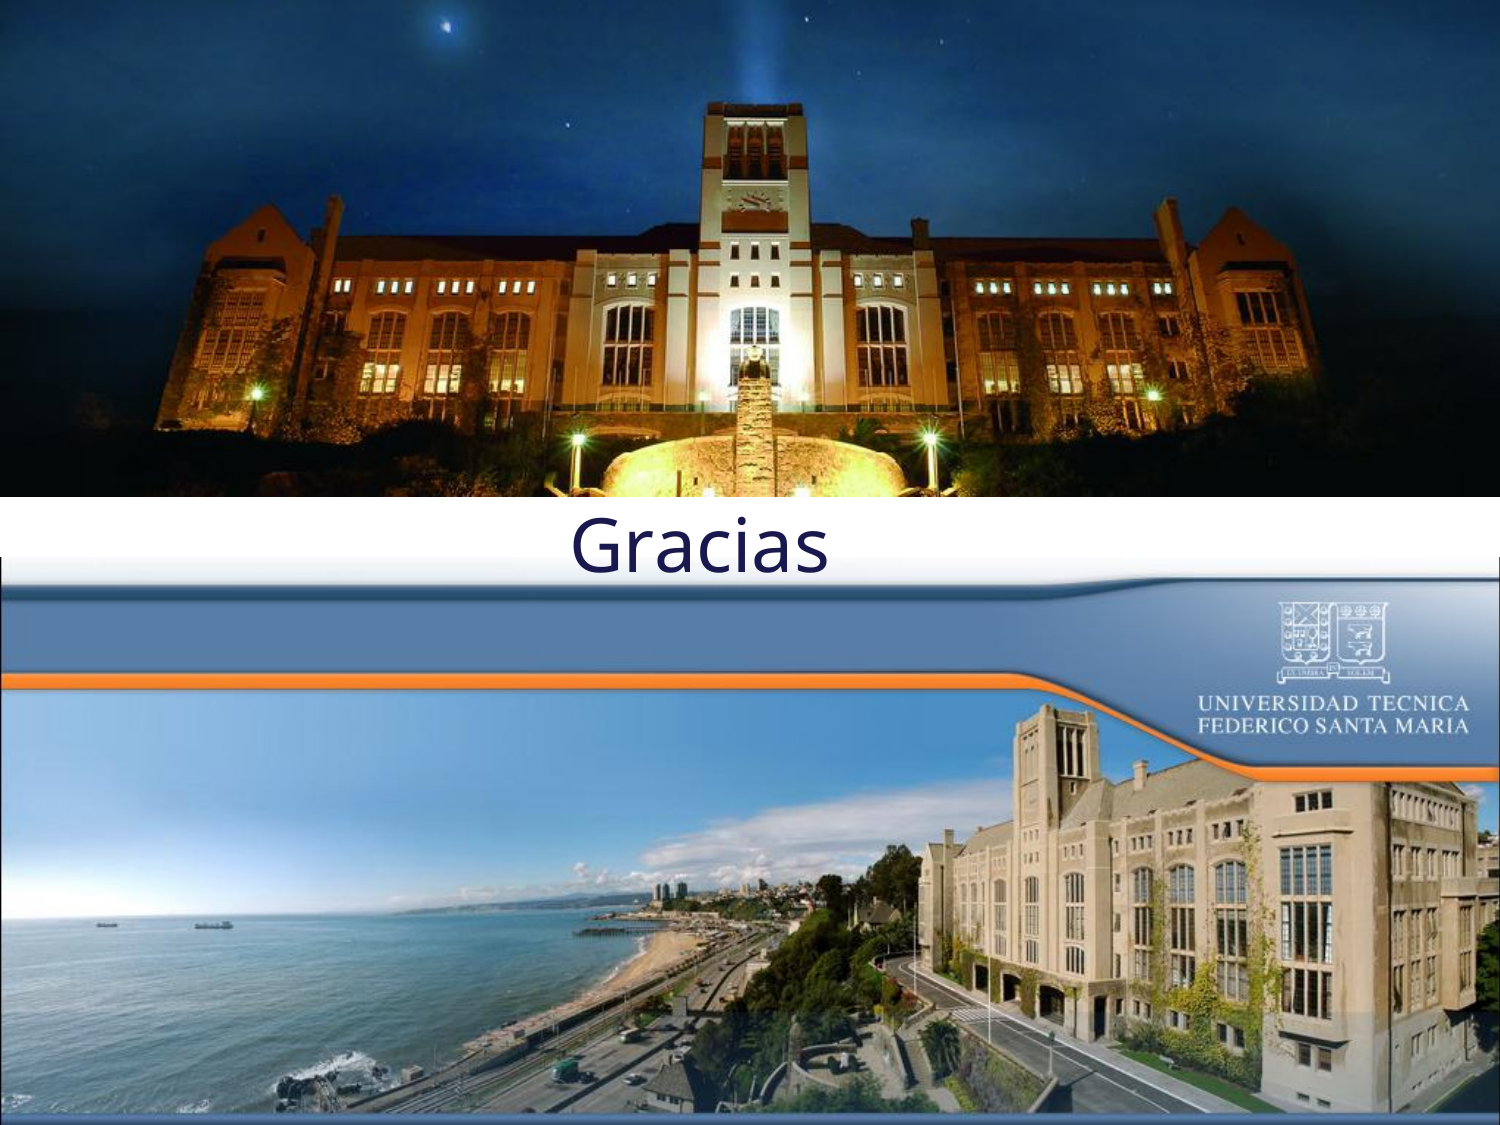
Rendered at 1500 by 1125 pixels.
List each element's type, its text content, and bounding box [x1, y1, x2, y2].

picture [0, 557, 1500, 1125]
picture [0, 0, 1500, 497]
title Gracias [37, 495, 1382, 603]
